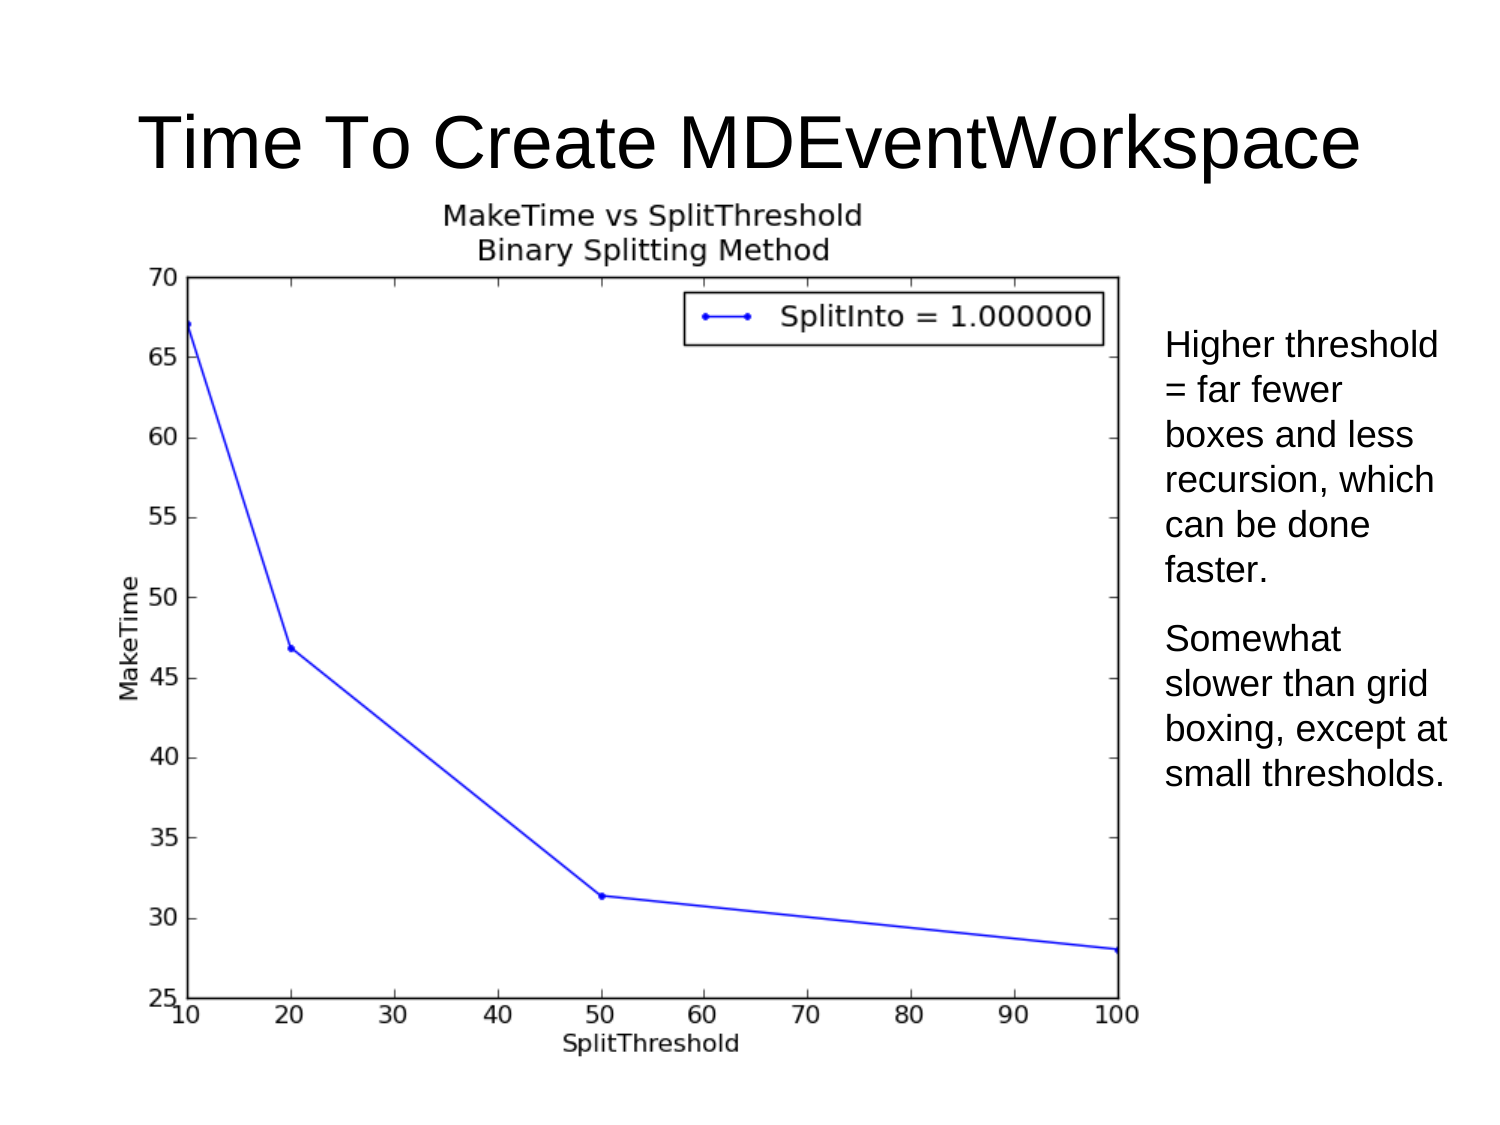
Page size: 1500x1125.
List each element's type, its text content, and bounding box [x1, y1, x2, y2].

picture [37, 187, 1238, 1088]
text_box Higher threshold = far fewer boxes and less recursion, which can be done faster. Somewhat slower than grid boxing, except at small thresholds. [1149, 312, 1463, 847]
title Time To Create MDEventWorkspace [75, 45, 1426, 233]
